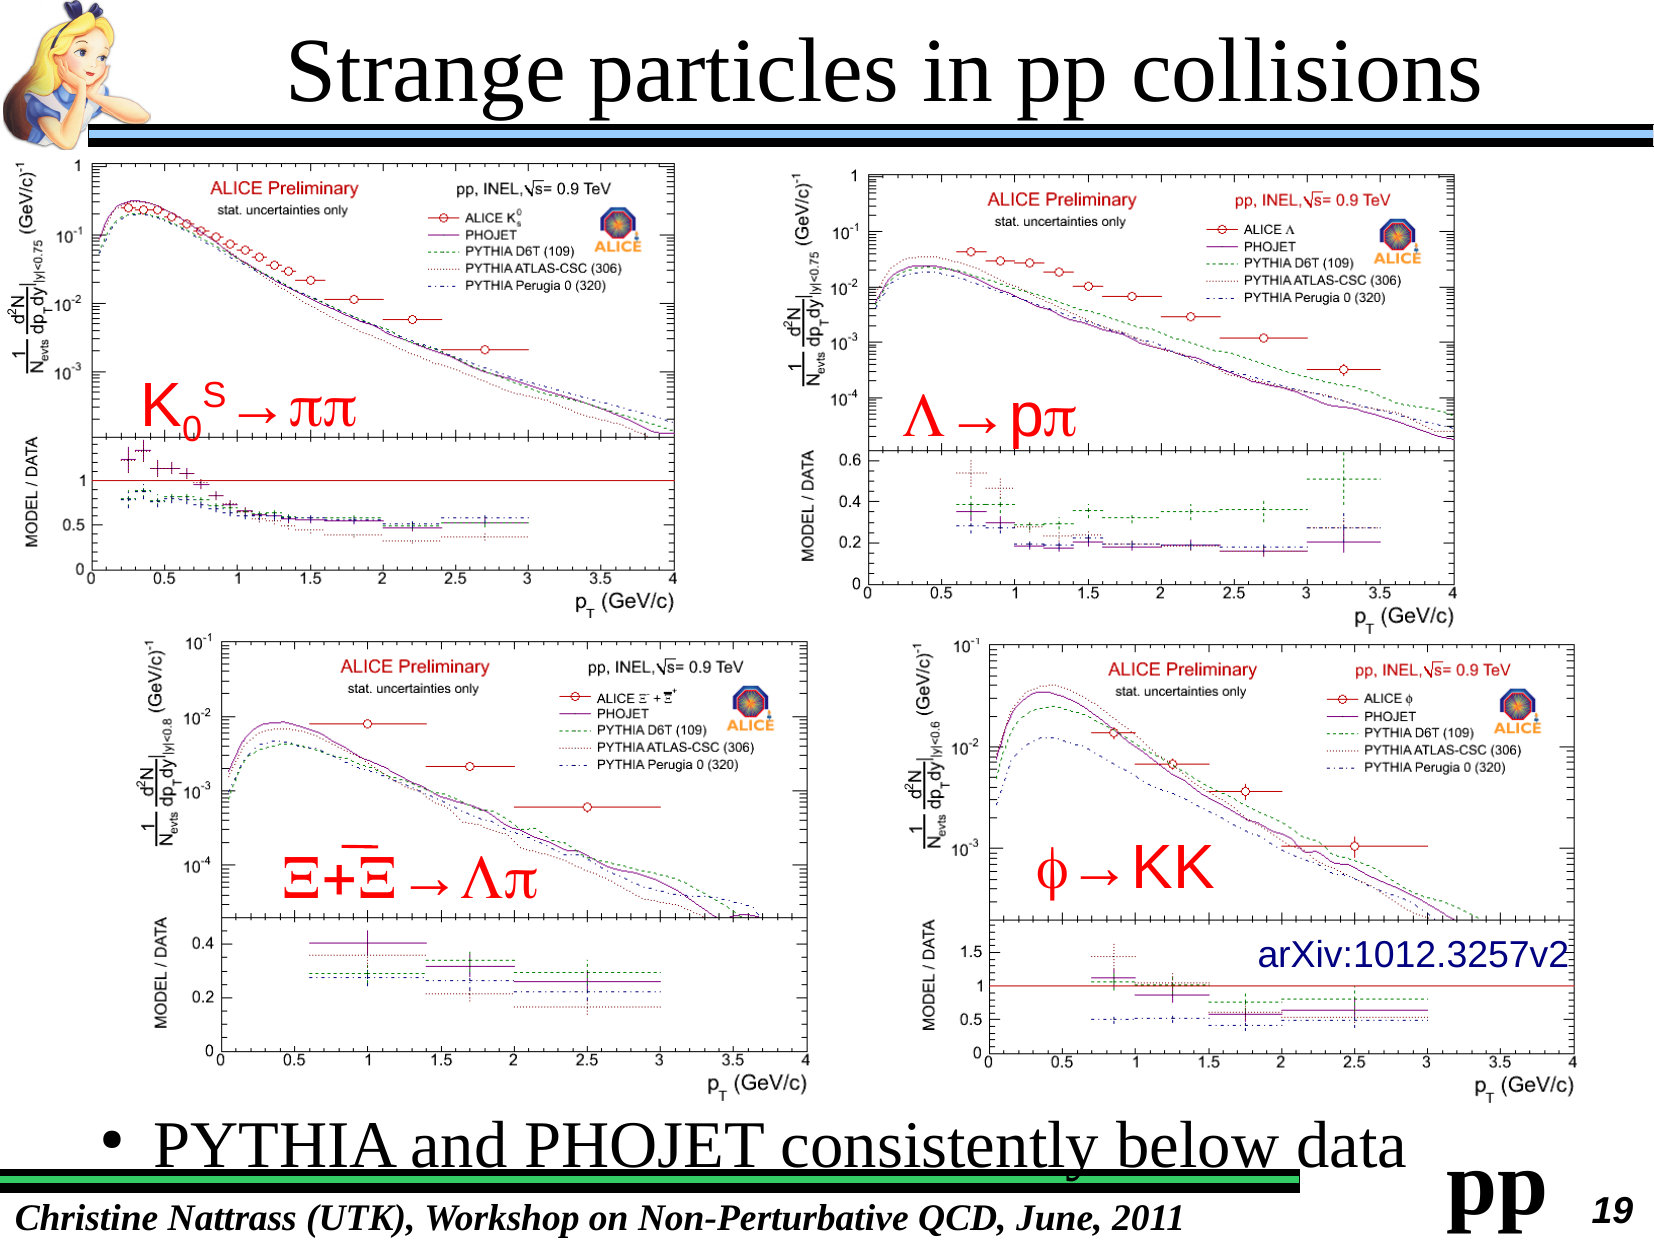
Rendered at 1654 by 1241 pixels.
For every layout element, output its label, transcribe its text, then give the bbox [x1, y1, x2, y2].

list PYTHIA and PHOJET consistently below data [82, 1101, 1571, 1241]
text_box K0S→ [107, 357, 373, 450]
text_box pp [1338, 1125, 1564, 1241]
text_box → [234, 837, 554, 920]
text_box →p [856, 374, 1094, 458]
picture [904, 638, 1580, 1106]
title Strange particles in pp collisions [141, 19, 1630, 122]
picture [5, 158, 681, 618]
text_box 19 [1572, 1182, 1648, 1240]
picture [3, 0, 151, 150]
picture [135, 168, 1458, 1101]
text_box arXiv:1012.3257v2 [1242, 925, 1653, 983]
text_box →KK [990, 826, 1231, 910]
